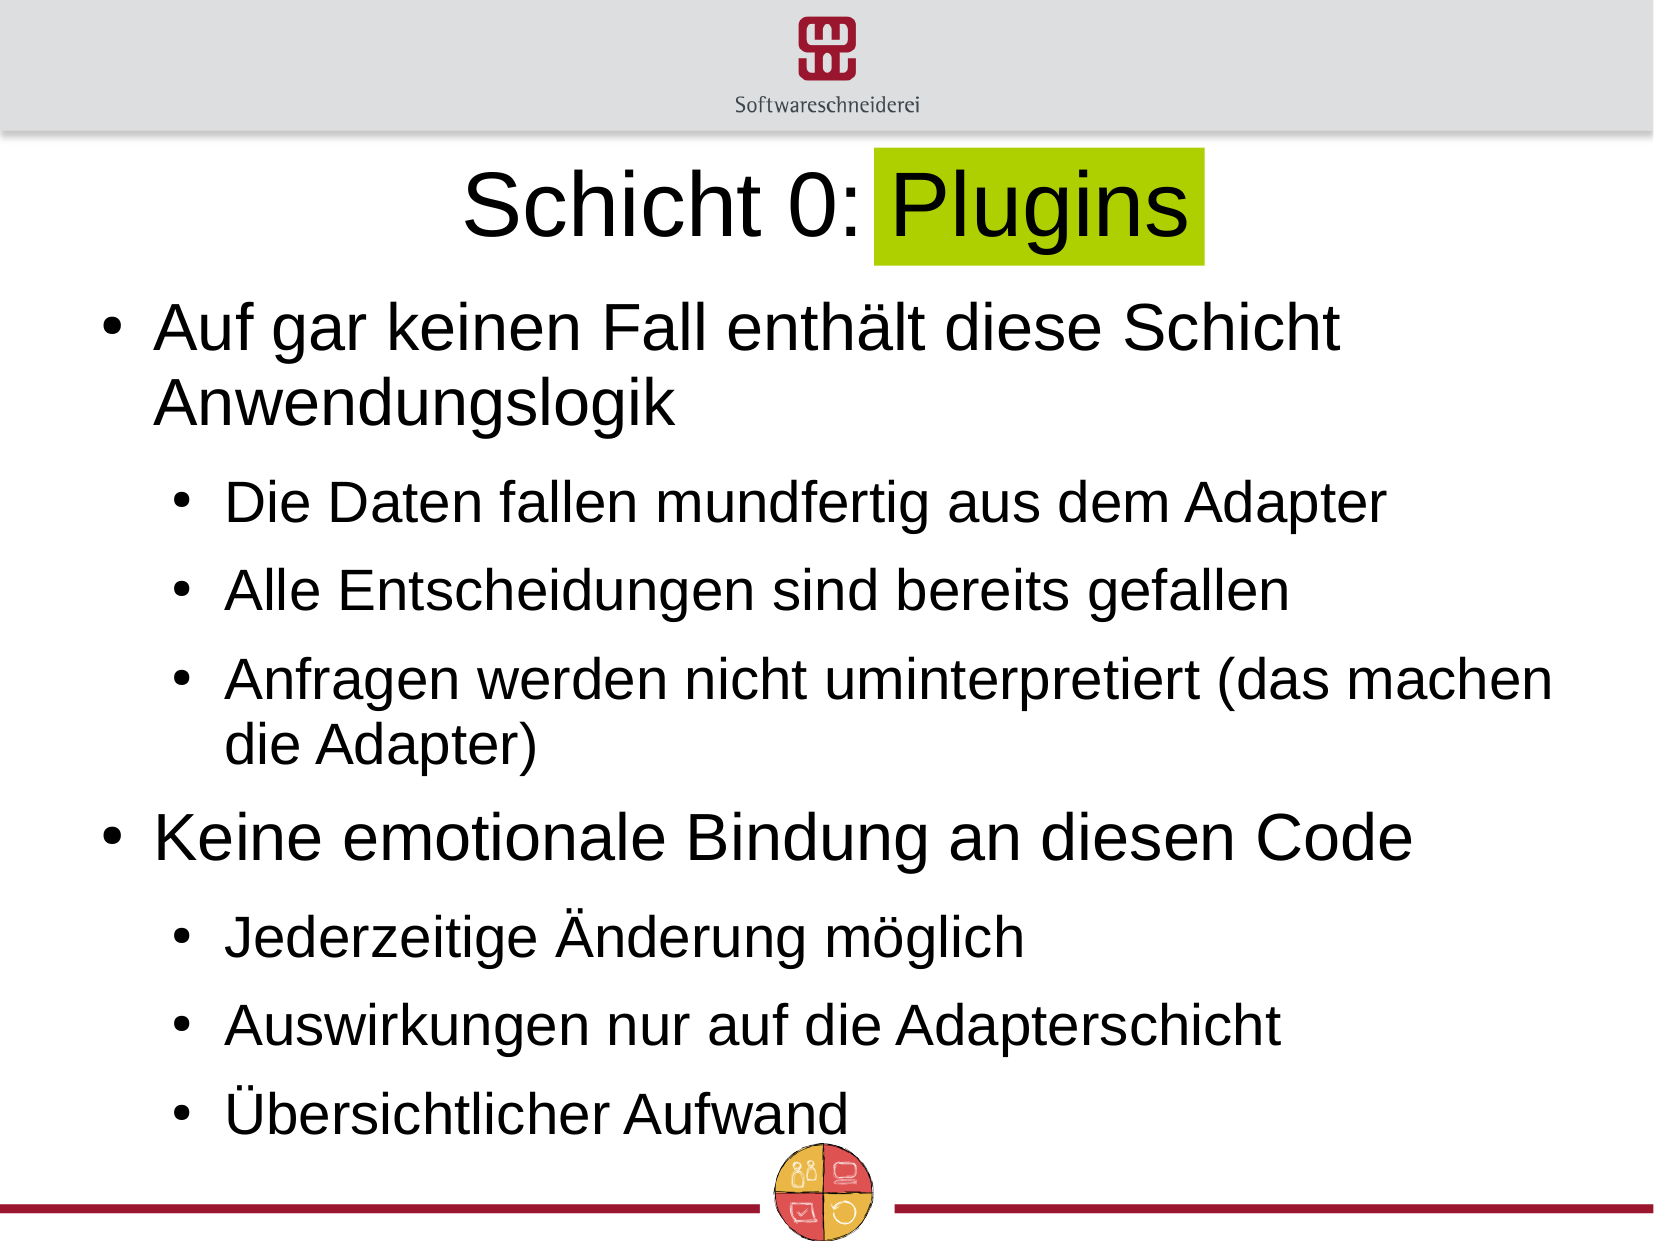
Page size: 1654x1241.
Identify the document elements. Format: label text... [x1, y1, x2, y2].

picture [0, 0, 1654, 1241]
list Auf gar keinen Fall enthält diese Schicht Anwendungslogik Die Daten fallen mundfertig aus dem Adapter Alle Entscheidungen sind bereits gefallen Anfragen werden nicht uminterpretiert (das machen die Adapter) Keine emotionale Bindung an diesen Code Jederzeitige Änderung möglich Auswirkungen nur auf die Adapterschicht Übersichtlicher Aufwand [82, 290, 1571, 1146]
text_box [874, 257, 1205, 266]
title Schicht 0: Plugins [82, 147, 1571, 257]
